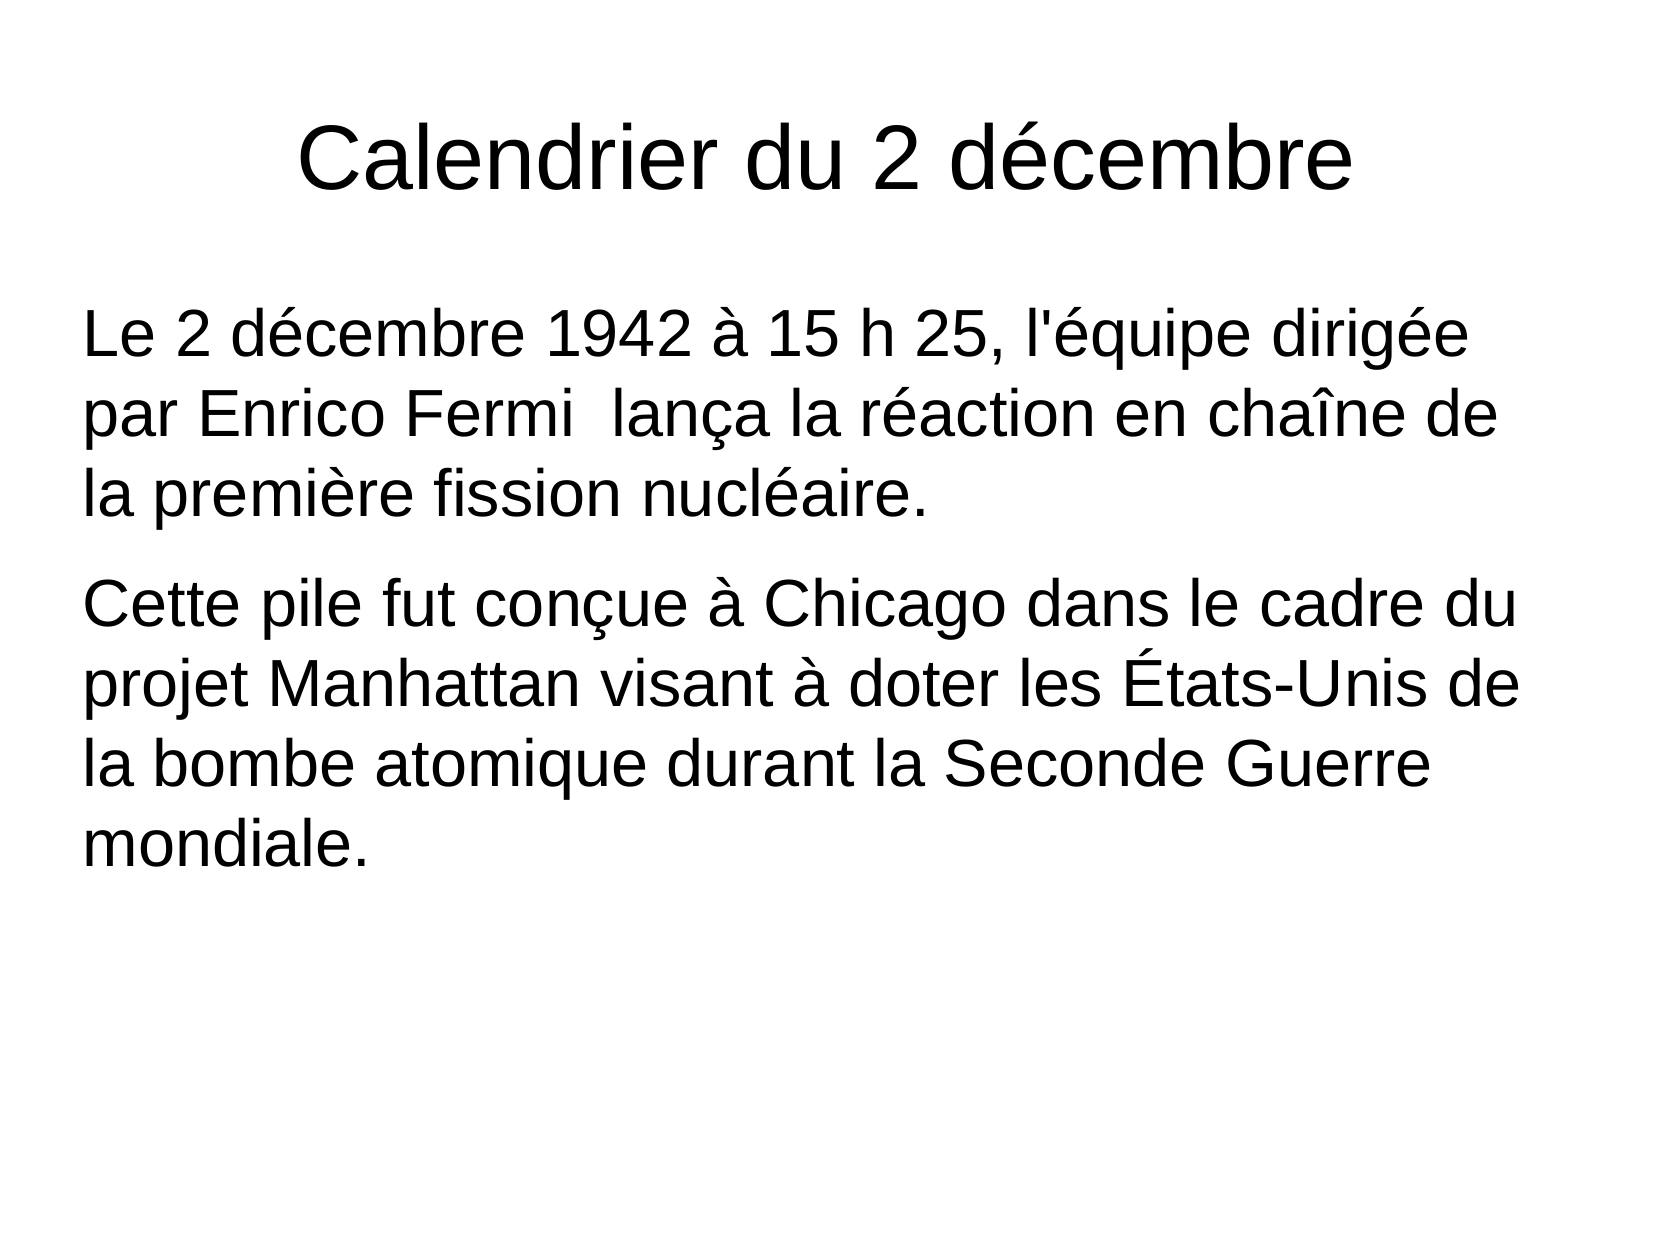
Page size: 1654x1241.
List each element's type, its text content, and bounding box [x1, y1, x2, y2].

list Le 2 décembre 1942 à 15 h 25, l'équipe dirigée par Enrico Fermi lança la réaction en chaîne de la première fission nucléaire. Cette pile fut conçue à Chicago dans le cadre du projet Manhattan visant à doter les États-Unis de la bombe atomique durant la Seconde Guerre mondiale. [82, 290, 1571, 1010]
title Calendrier du 2 décembre [82, 49, 1571, 257]
